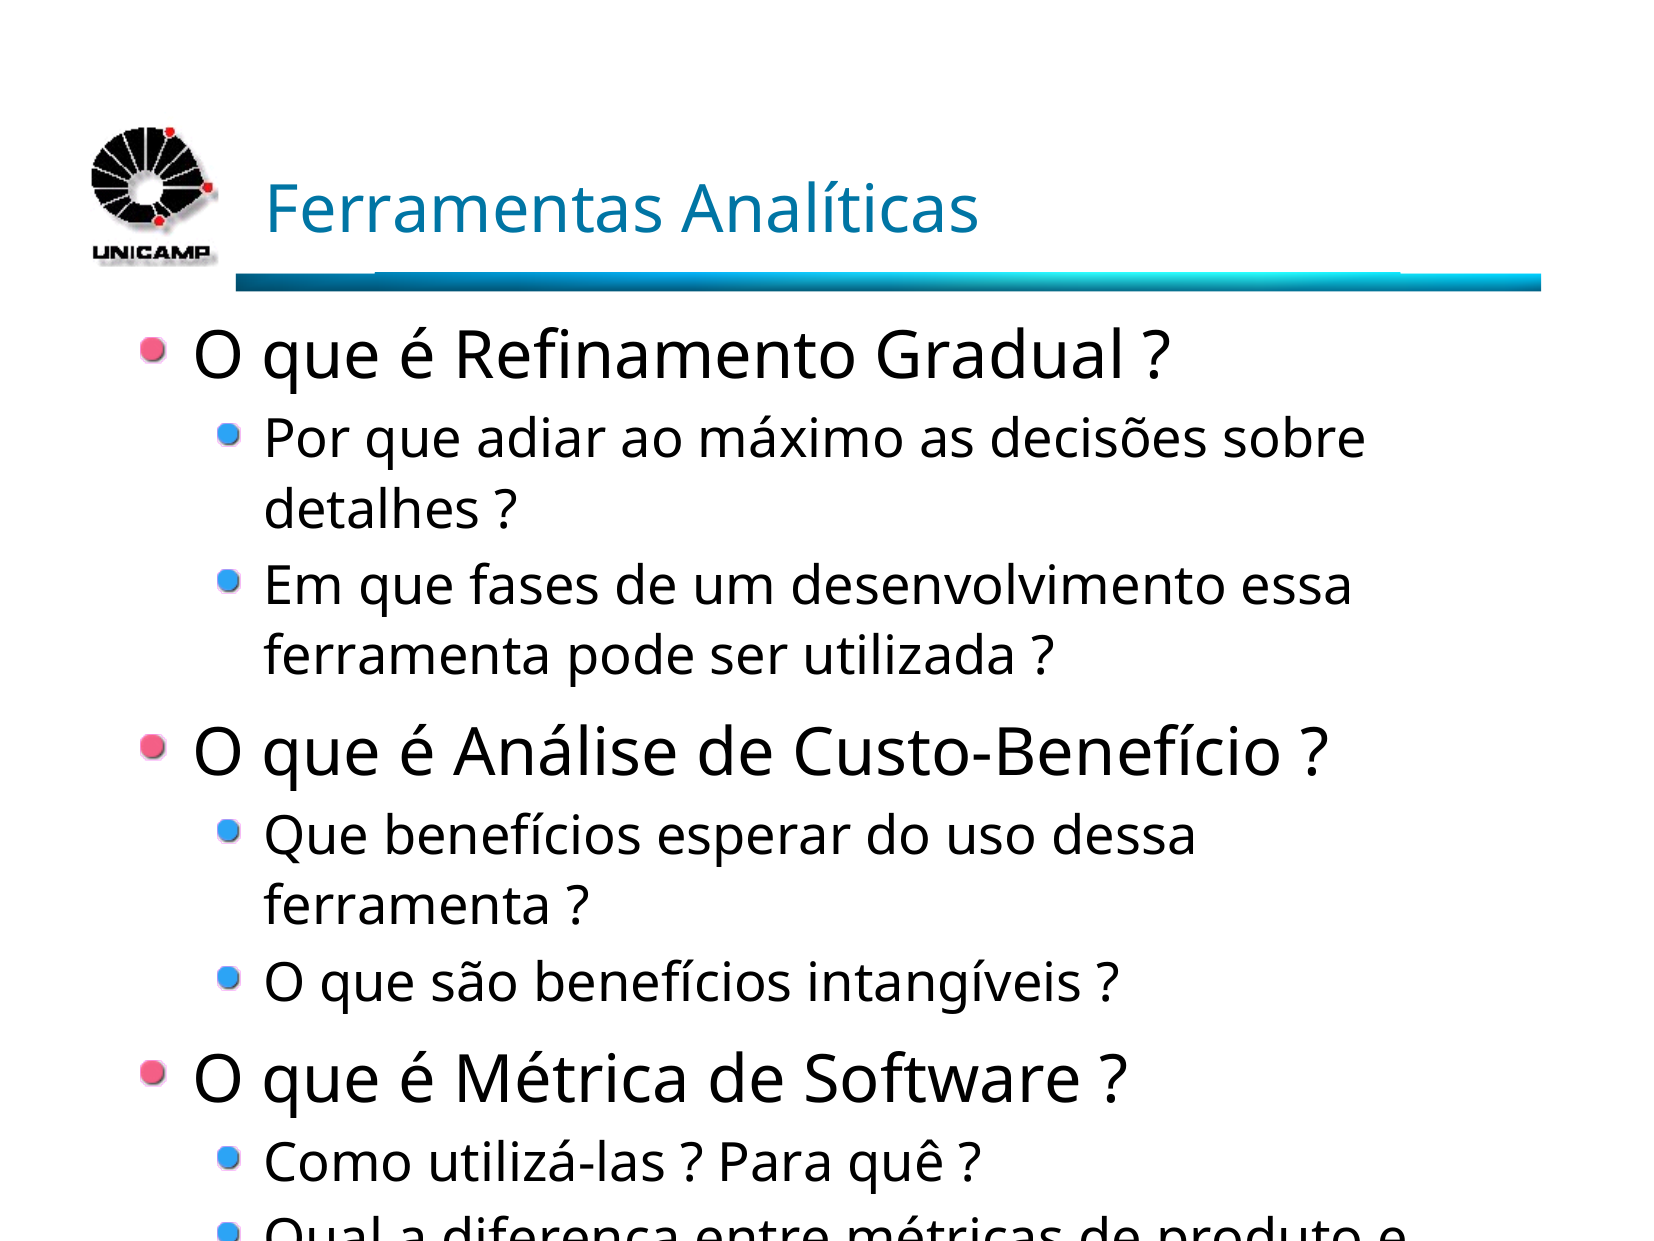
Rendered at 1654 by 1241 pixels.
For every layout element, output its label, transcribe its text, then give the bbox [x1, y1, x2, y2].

picture [125, 272, 1654, 295]
title Ferramentas Analíticas [264, 57, 1534, 250]
picture [216, 1221, 242, 1241]
list O que é Refinamento Gradual ? Por que adiar ao máximo as decisões sobre detalhes ? Em que fases de um desenvolvimento essa ferramenta pode ser utilizada ? O que é Análise de Custo-Benefício ? Que benefícios esperar do uso dessa ferramenta ? O que são benefícios intangíveis ? O que é Métrica de Software ? Como utilizá-las ? Para quê ? Qual a diferença entre métricas de produto e métricas de processo ? [121, 309, 1534, 1175]
